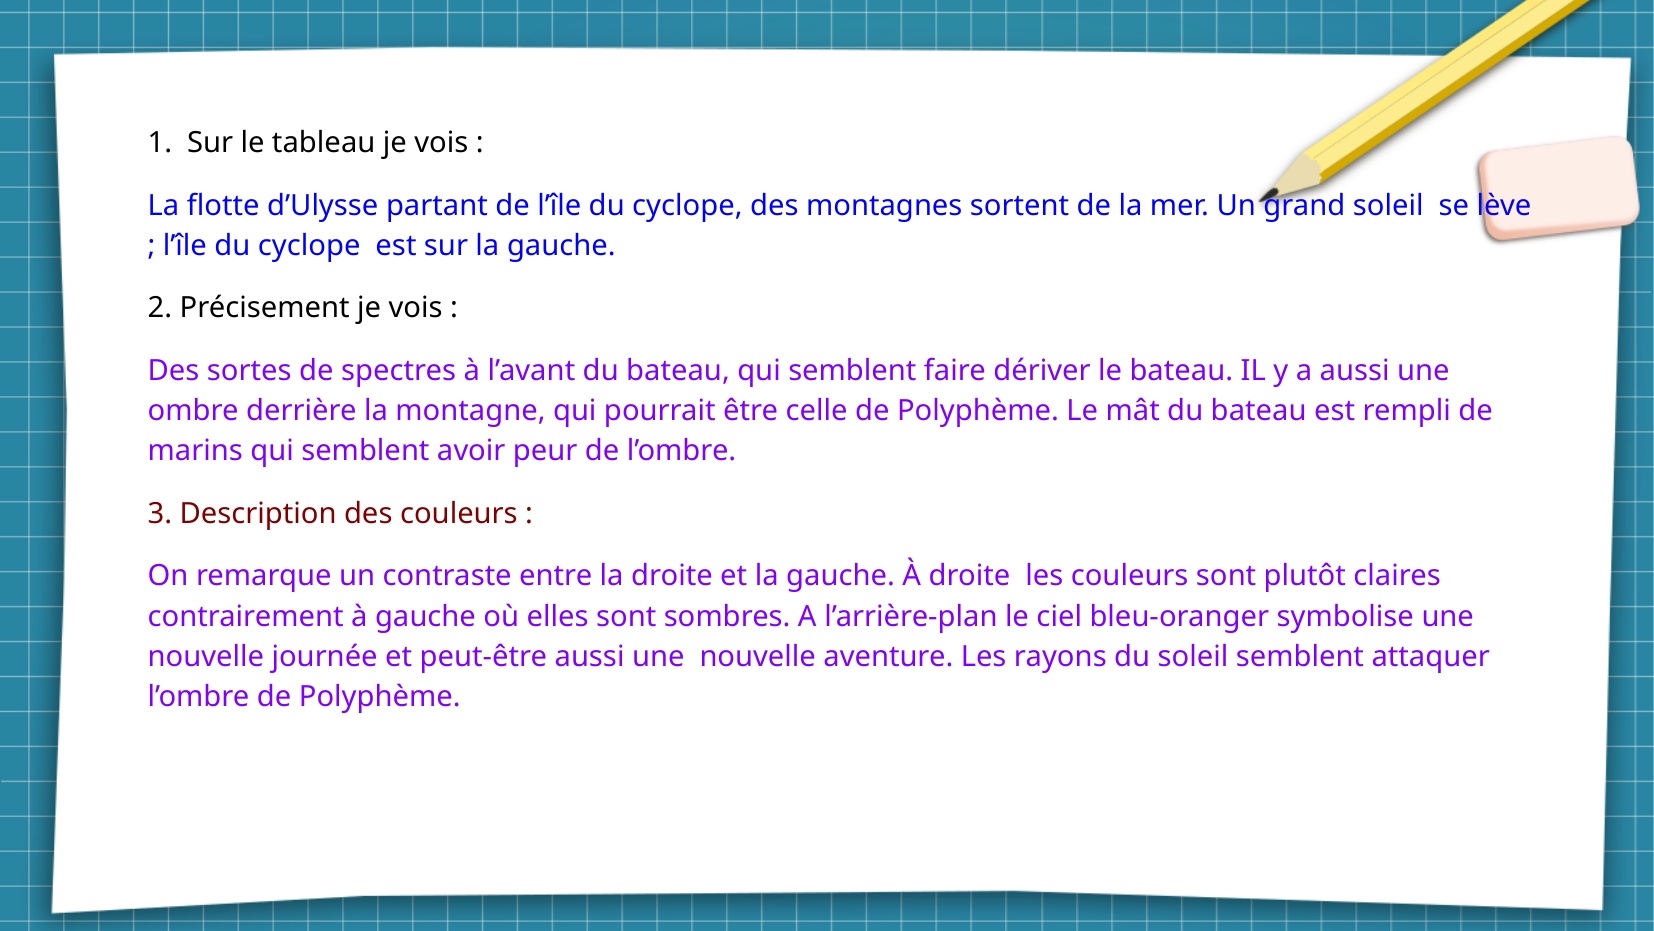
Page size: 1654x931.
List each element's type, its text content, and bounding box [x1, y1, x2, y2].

list 1. Sur le tableau je vois : La flotte d’Ulysse partant de l’île du cyclope, des montagnes sortent de la mer. Un grand soleil se lève ; l’île du cyclope est sur la gauche. 2. Précisement je vois : Des sortes de spectres à l’avant du bateau, qui semblent faire dériver le bateau. IL y a aussi une ombre derrière la montagne, qui pourrait être celle de Polyphème. Le mât du bateau est rempli de marins qui semblent avoir peur de l’ombre. 3. Description des couleurs : On remarque un contraste entre la droite et la gauche. À droite les couleurs sont plutôt claires contrairement à gauche où elles sont sombres. A l’arrière-plan le ciel bleu-oranger symbolise une nouvelle journée et peut-être aussi une nouvelle aventure. Les rayons du soleil semblent attaquer l’ombre de Polyphème. [147, 118, 1536, 827]
title [76, 54, 1565, 211]
picture [0, 0, 1654, 931]
